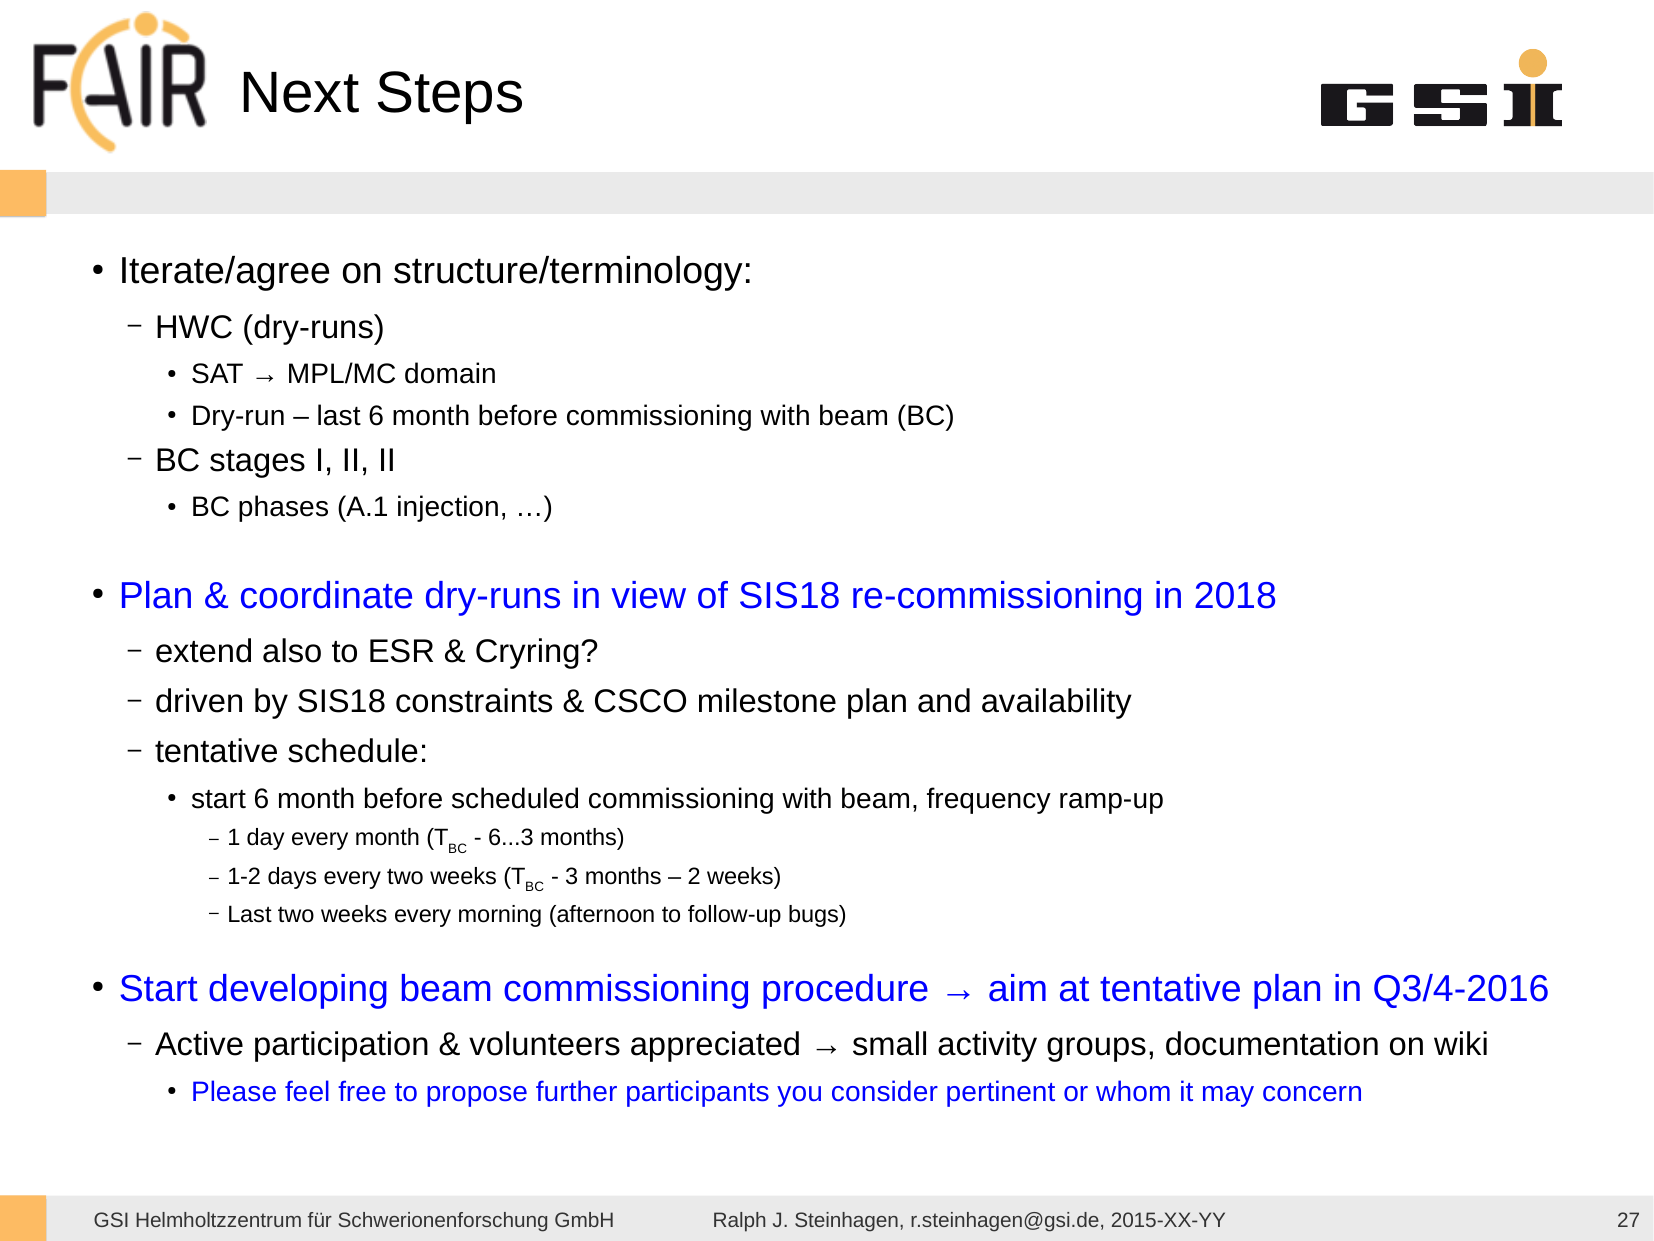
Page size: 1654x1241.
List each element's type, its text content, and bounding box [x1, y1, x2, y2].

title Next Steps [239, 23, 1301, 162]
picture [33, 10, 207, 155]
list Iterate/agree on structure/terminology: HWC (dry-runs) SAT → MPL/MC domain Dry-run – last 6 month before commissioning with beam (BC) BC stages I, II, II BC phases (A.1 injection, …) Plan & coordinate dry-runs in view of SIS18 re-commissioning in 2018 extend also to ESR & Cryring? driven by SIS18 constraints & CSCO milestone plan and availability tentative schedule: start 6 month before scheduled commissioning with beam, frequency ramp-up 1 day every month (TBC - 6...3 months) 1-2 days every two weeks (TBC - 3 months – 2 weeks) Last two weeks every morning (afternoon to follow-up bugs) Start developing beam commissioning procedure → aim at tentative plan in Q3/4-2016 Active participation & volunteers appreciated → small activity groups, documentation on wiki Please feel free to propose further participants you consider pertinent or whom it may concern [82, 249, 1571, 1158]
picture [1319, 46, 1564, 129]
